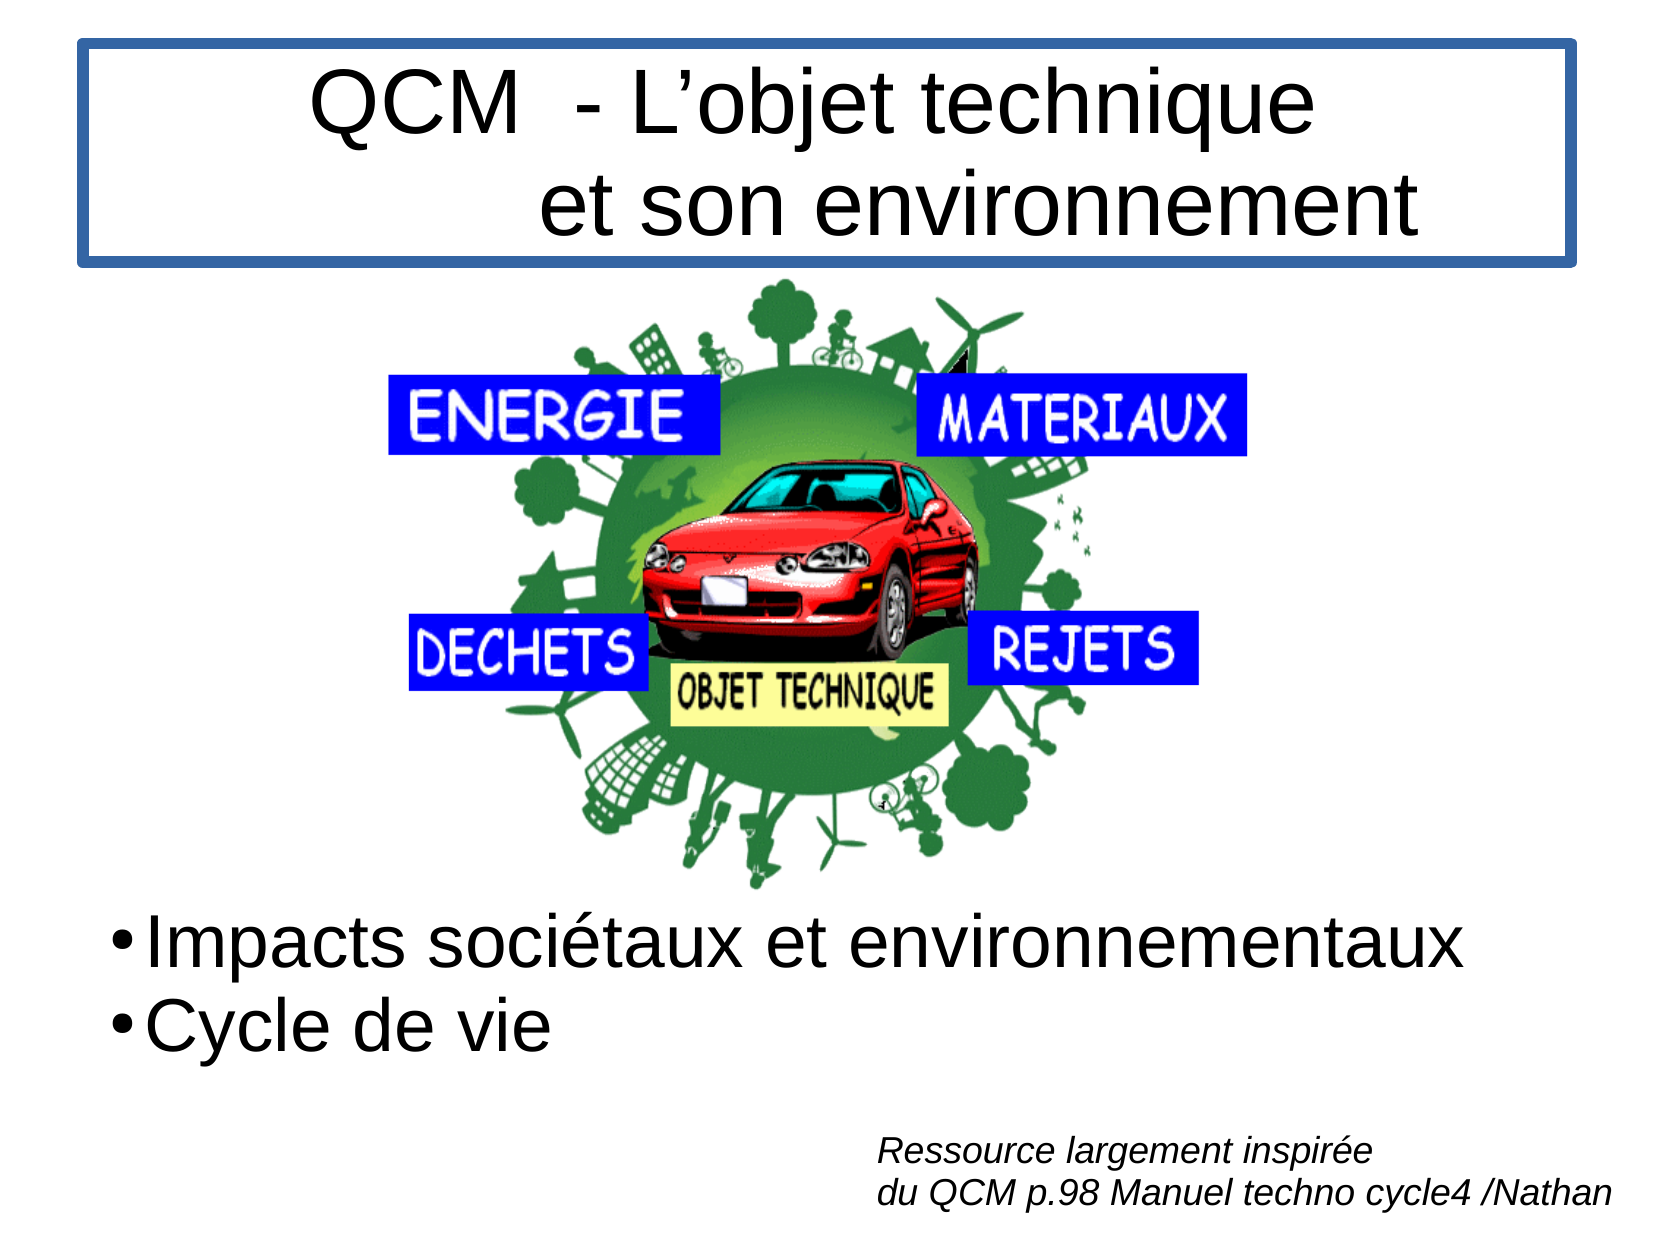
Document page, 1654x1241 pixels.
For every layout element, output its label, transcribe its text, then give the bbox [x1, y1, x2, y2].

title QCM - L’objet technique et son environnement [82, 43, 1571, 263]
text_box Impacts sociétaux et environnementaux Cycle de vie [94, 891, 1560, 1075]
picture [384, 256, 1252, 891]
text_box Ressource largement inspirée du QCM p.98 Manuel techno cycle4 /Nathan [862, 1122, 1630, 1221]
